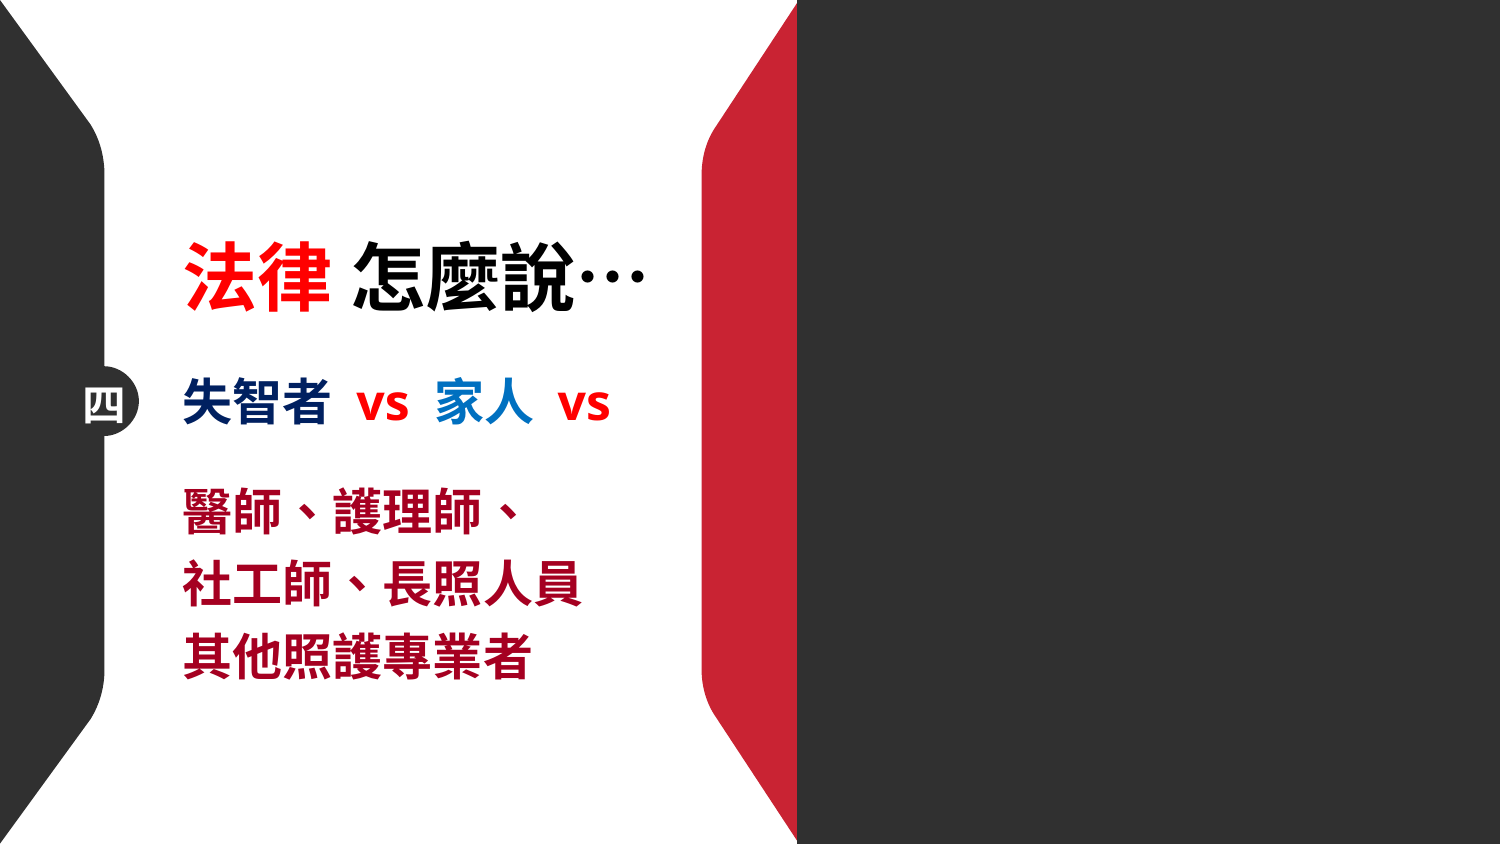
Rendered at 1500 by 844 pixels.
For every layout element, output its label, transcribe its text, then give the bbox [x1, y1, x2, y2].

text_box [0, 0, 120, 844]
text_box 四 [67, 370, 142, 439]
text_box 法律 怎麼說… 失智者 vs 家人 vs 醫師、護理師、 社工師、長照人員 其他照護專業者 [168, 223, 665, 693]
text_box [701, 0, 1500, 844]
